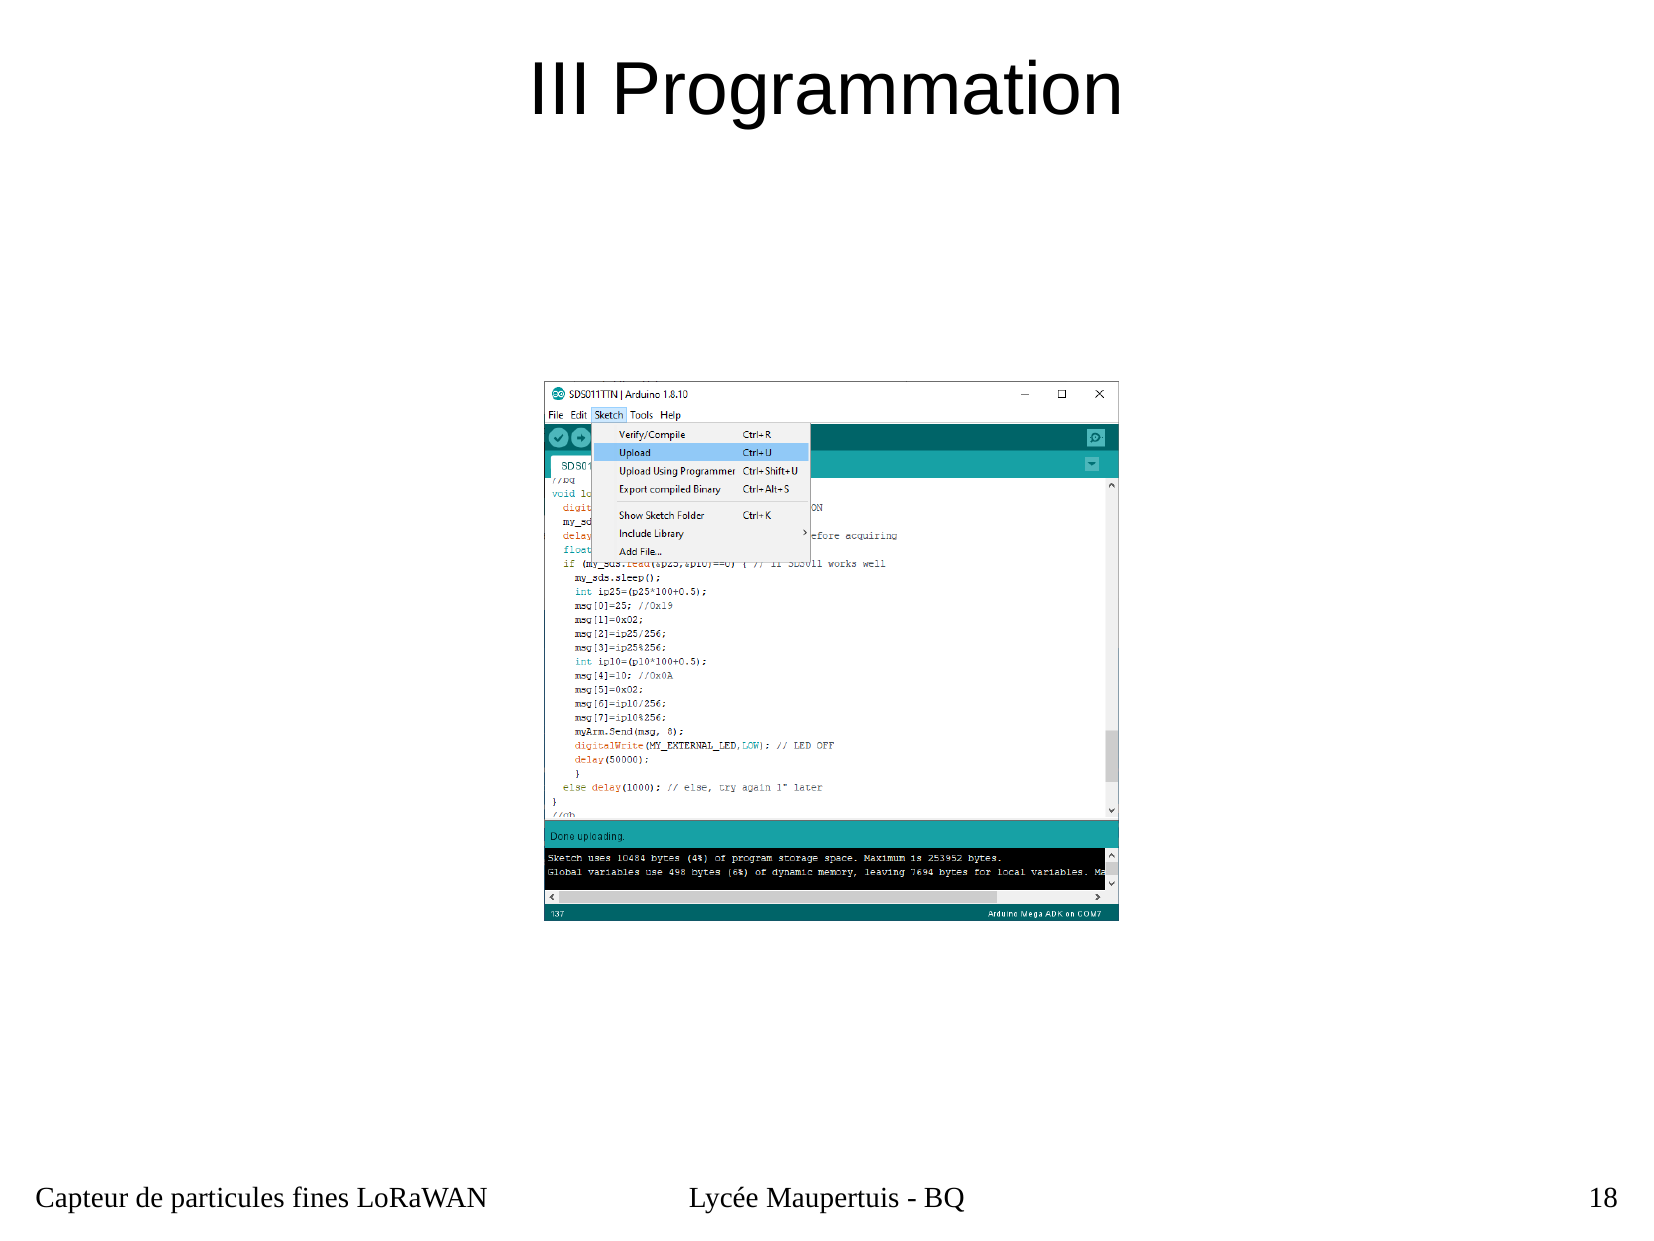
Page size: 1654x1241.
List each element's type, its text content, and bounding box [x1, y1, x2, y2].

picture [544, 381, 1119, 921]
title III Programmation [35, 35, 1619, 142]
